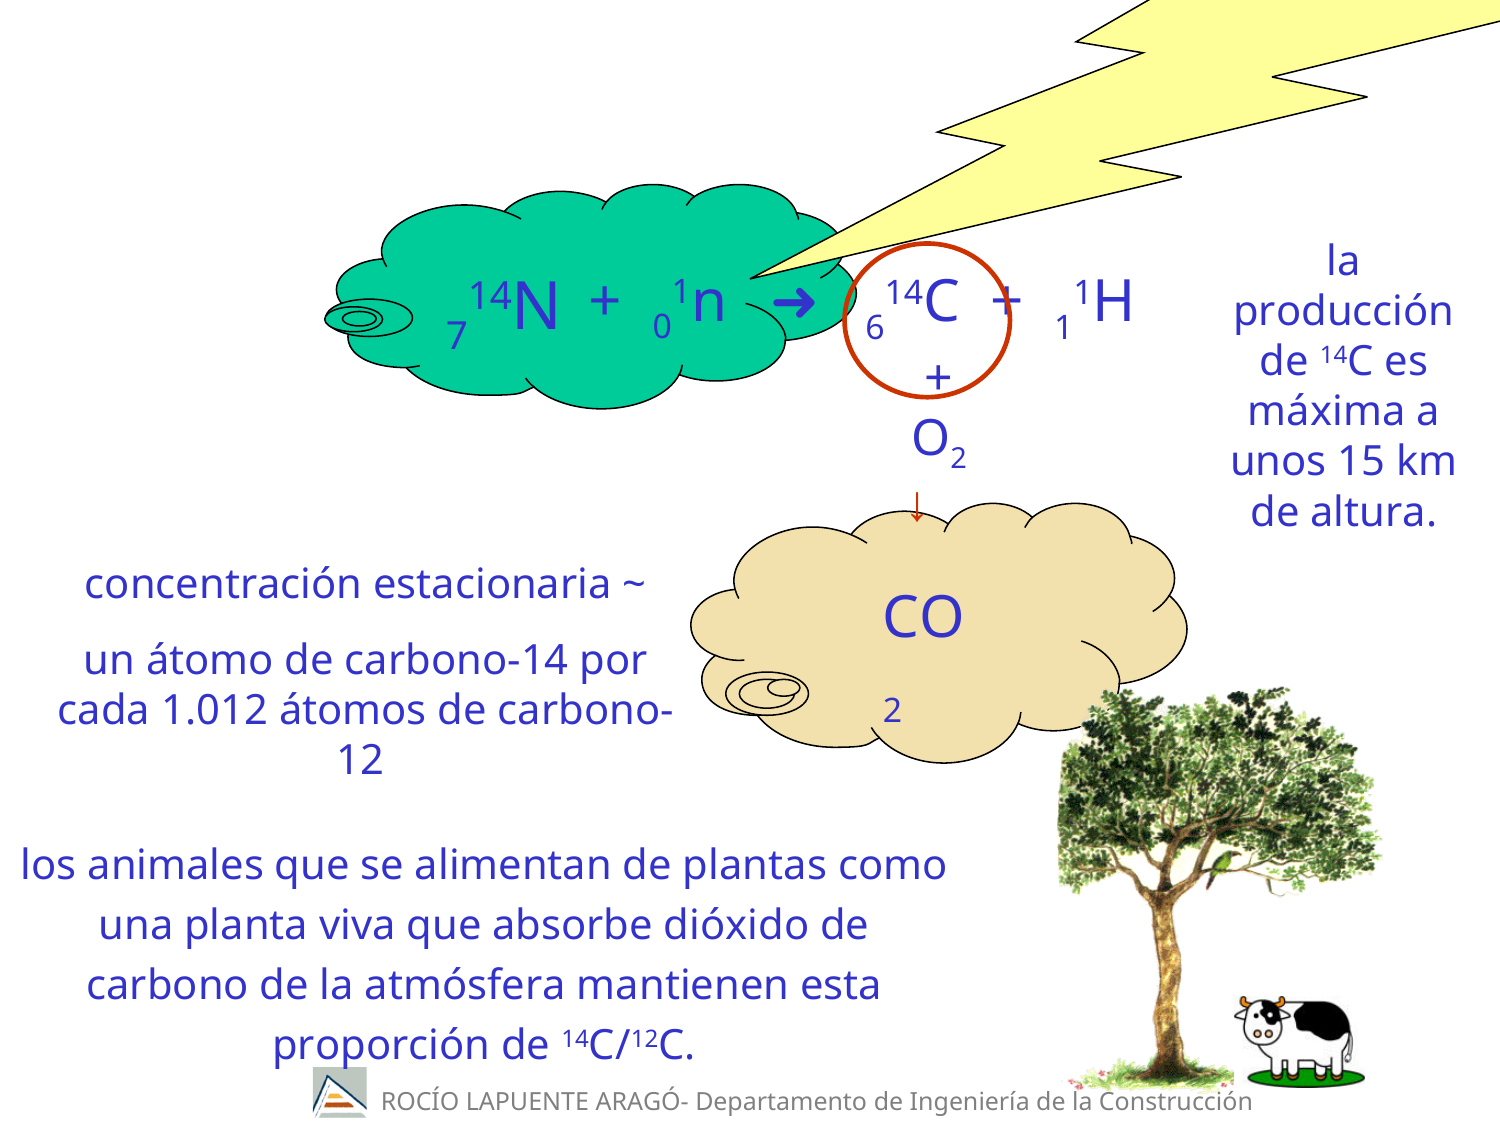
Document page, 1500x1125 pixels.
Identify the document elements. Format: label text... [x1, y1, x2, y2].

text_box ➜ 614C + 11H [977, 255, 1151, 354]
text_box ➜ 614C + 11H [847, 255, 1007, 354]
text_box los animales que se alimentan de plantas como una planta viva que absorbe dióxido de carbono de la atmósfera mantienen esta proporción de 14C/12C. [5, 820, 963, 1076]
text_box 714N [431, 255, 578, 366]
text_box → [891, 467, 967, 551]
picture [1057, 680, 1386, 1095]
text_box + O2 [879, 337, 999, 482]
text_box la producción de 14C es máxima a unos 15 km de altura. [1205, 226, 1483, 543]
text_box CO2 [868, 571, 999, 737]
text_box ➜ 614C + 11H [755, 255, 877, 354]
text_box concentración estacionaria ~ un átomo de carbono-14 por cada 1.012 átomos de carbono-12 [29, 549, 703, 791]
text_box [798, 0, 1500, 255]
text_box [703, 503, 1188, 764]
text_box + 01n [573, 255, 755, 354]
